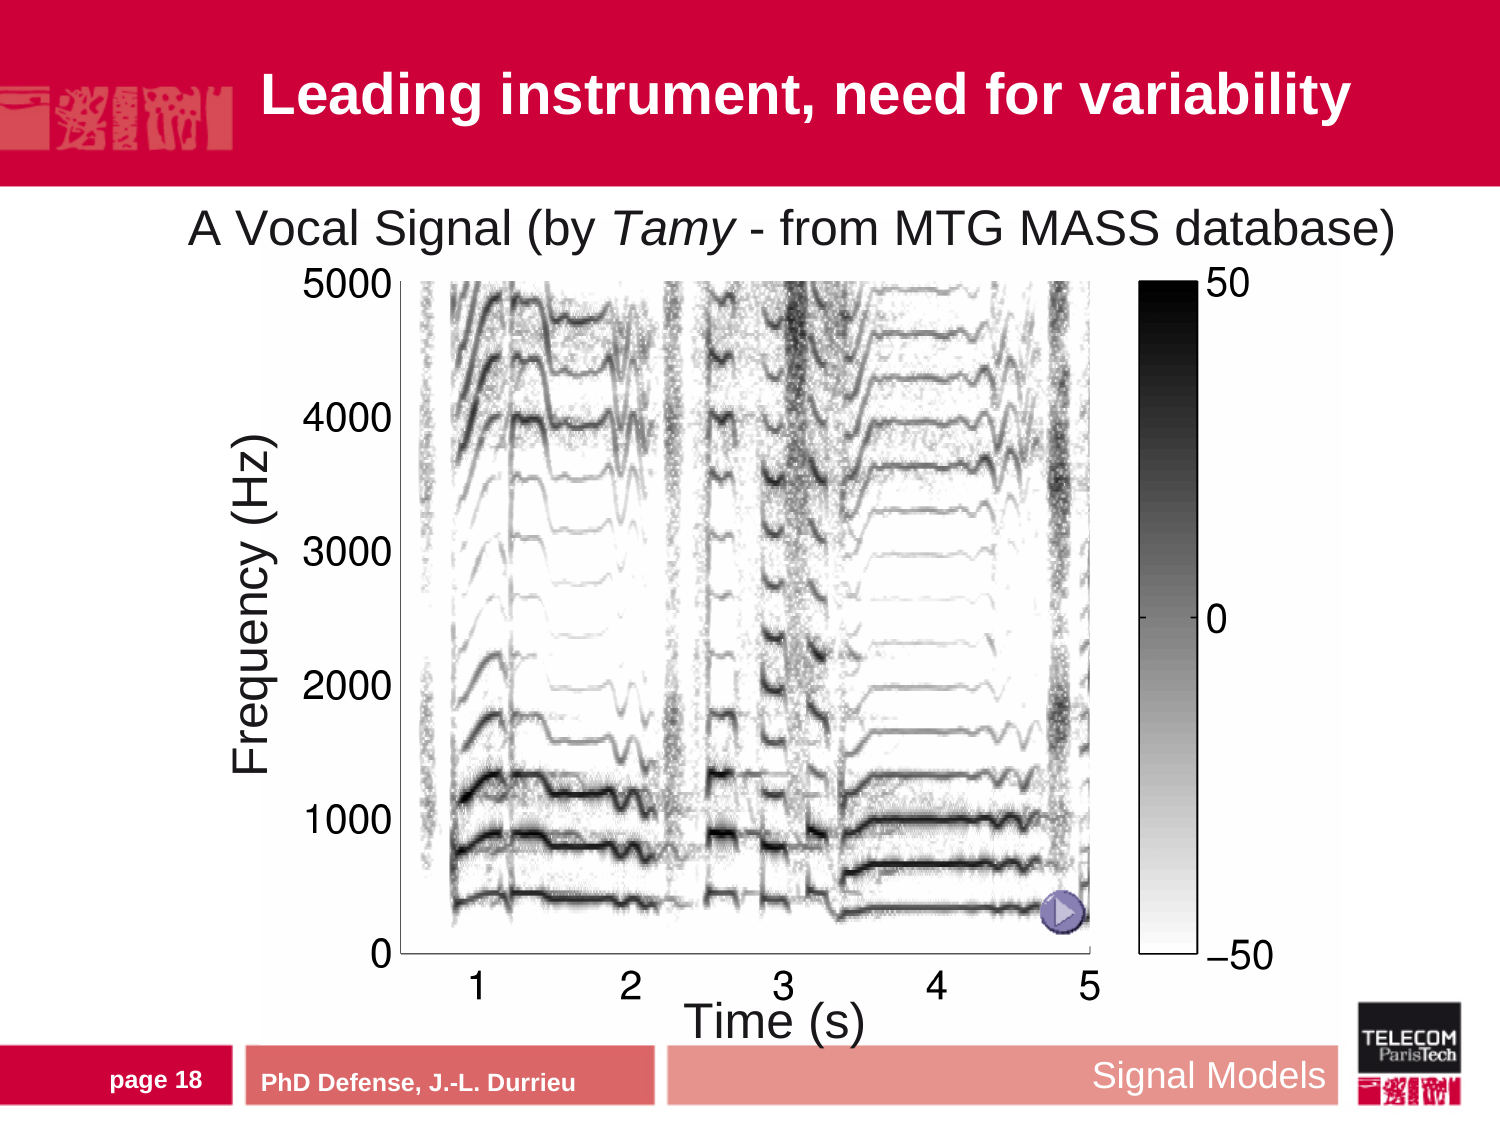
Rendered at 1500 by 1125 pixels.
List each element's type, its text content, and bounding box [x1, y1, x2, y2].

text_box Frequency (Hz) [210, 417, 286, 793]
text_box Signal Models [1012, 1036, 1342, 1112]
picture [0, 0, 1500, 1125]
text_box A Vocal Signal (by Tamy - from MTG MASS database) [136, 187, 1449, 263]
text_box Time (s) [606, 981, 944, 1056]
title Leading instrument, need for variability [245, 23, 1459, 166]
